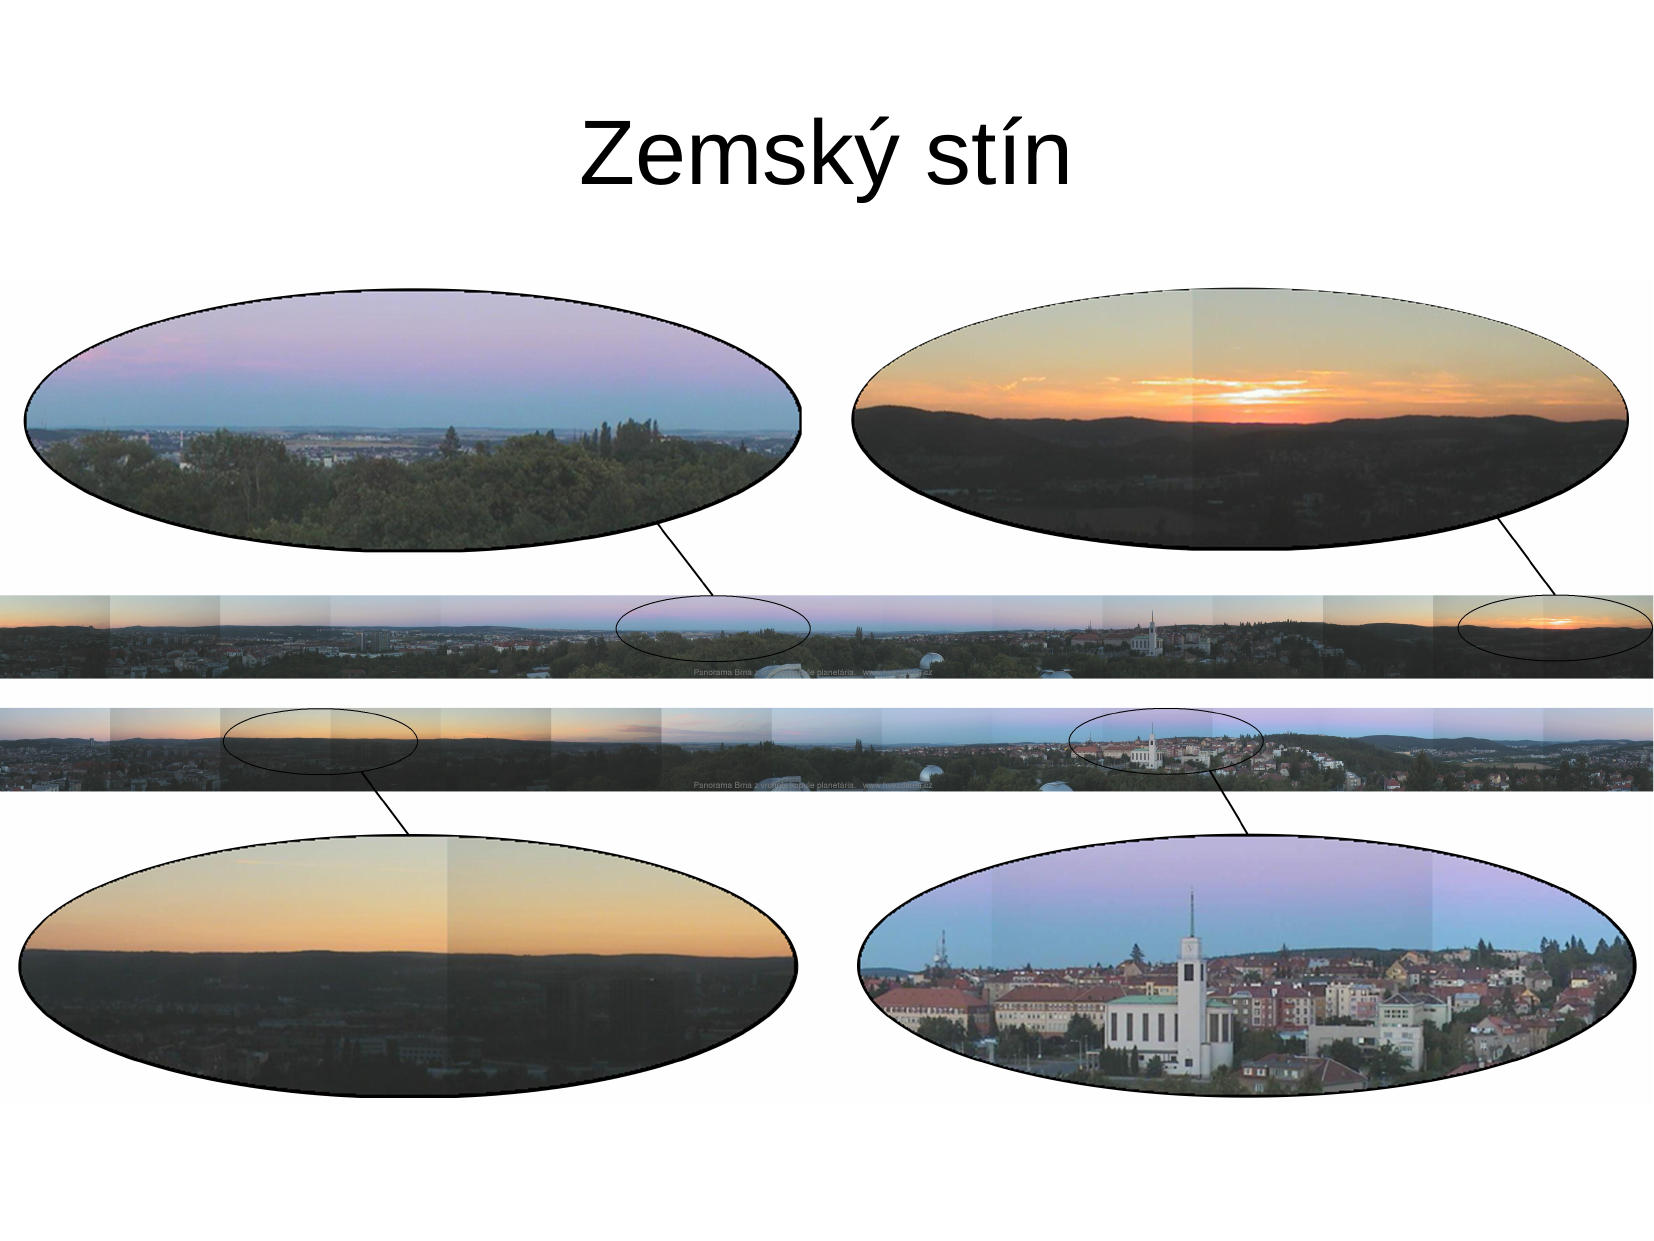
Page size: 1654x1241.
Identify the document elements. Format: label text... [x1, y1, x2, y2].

picture [0, 278, 1654, 1105]
title Zemský stín [82, 49, 1571, 257]
